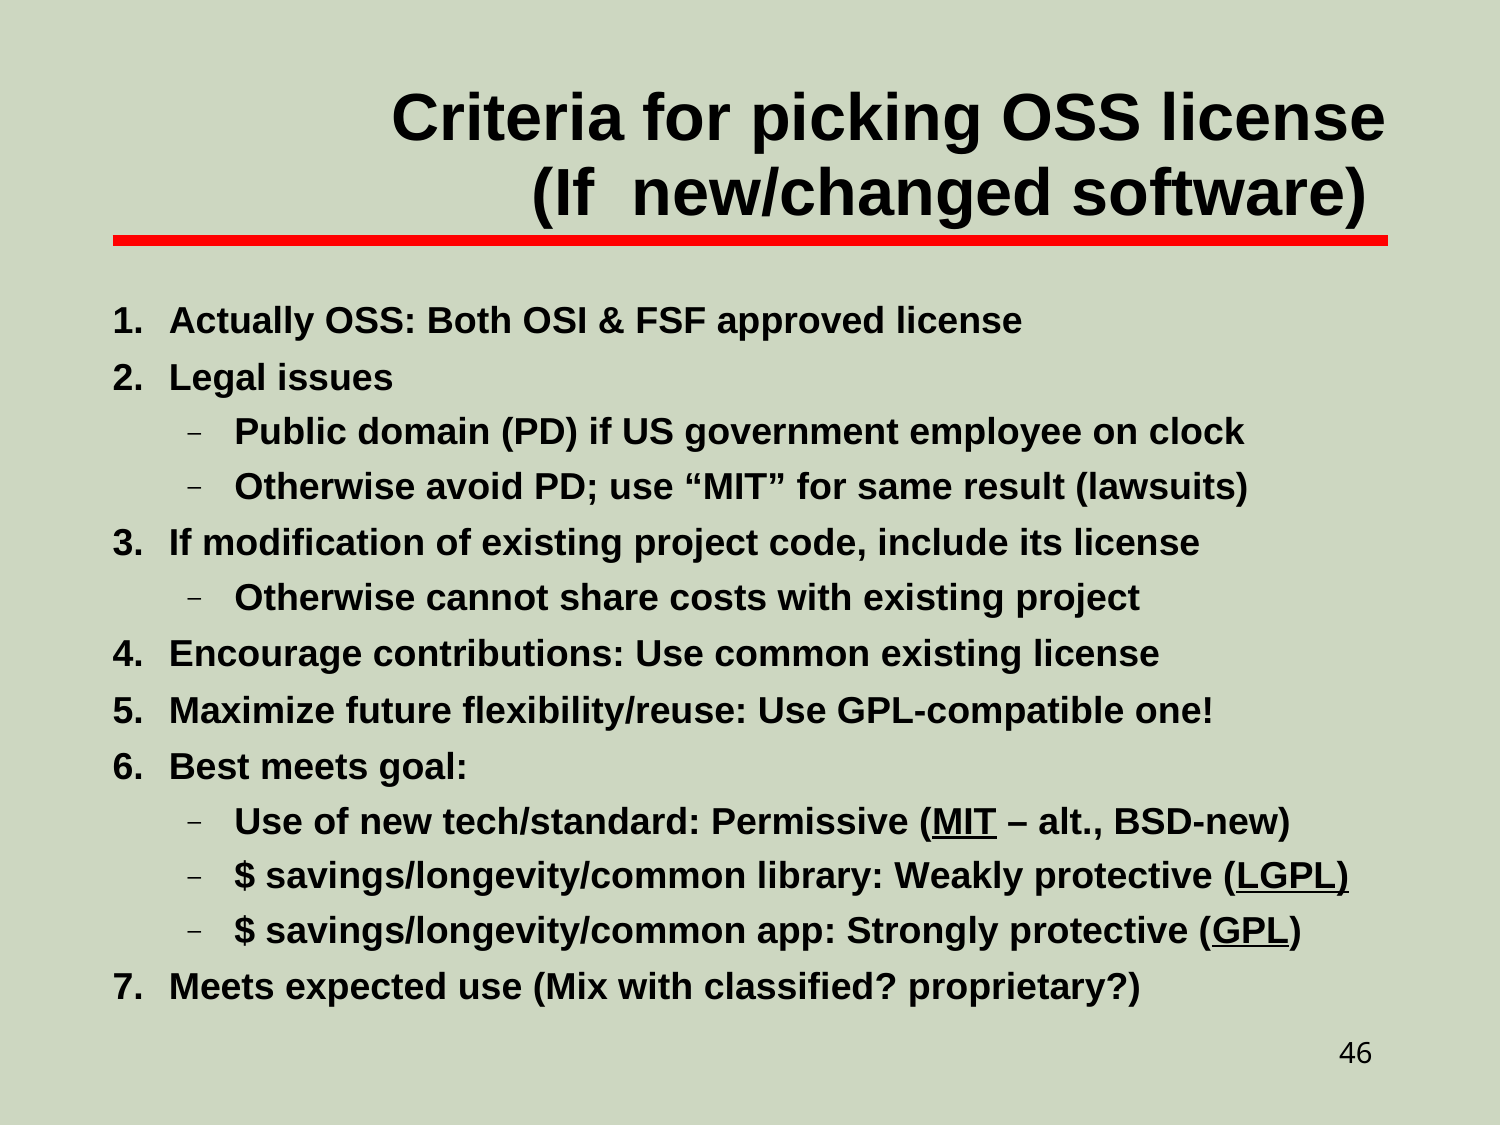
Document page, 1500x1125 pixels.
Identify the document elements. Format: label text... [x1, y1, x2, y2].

list Actually OSS: Both OSI & FSF approved license Legal issues Public domain (PD) if US government employee on clock Otherwise avoid PD; use “MIT” for same result (lawsuits) If modification of existing project code, include its license Otherwise cannot share costs with existing project Encourage contributions: Use common existing license Maximize future flexibility/reuse: Use GPL-compatible one! Best meets goal: Use of new tech/standard: Permissive (MIT – alt., BSD-new) $ savings/longevity/common library: Weakly protective (LGPL) $ savings/longevity/common app: Strongly protective (GPL) Meets expected use (Mix with classified? proprietary?) [112, 299, 1388, 1098]
title Criteria for picking OSS license (If new/changed software) [337, 79, 1388, 230]
